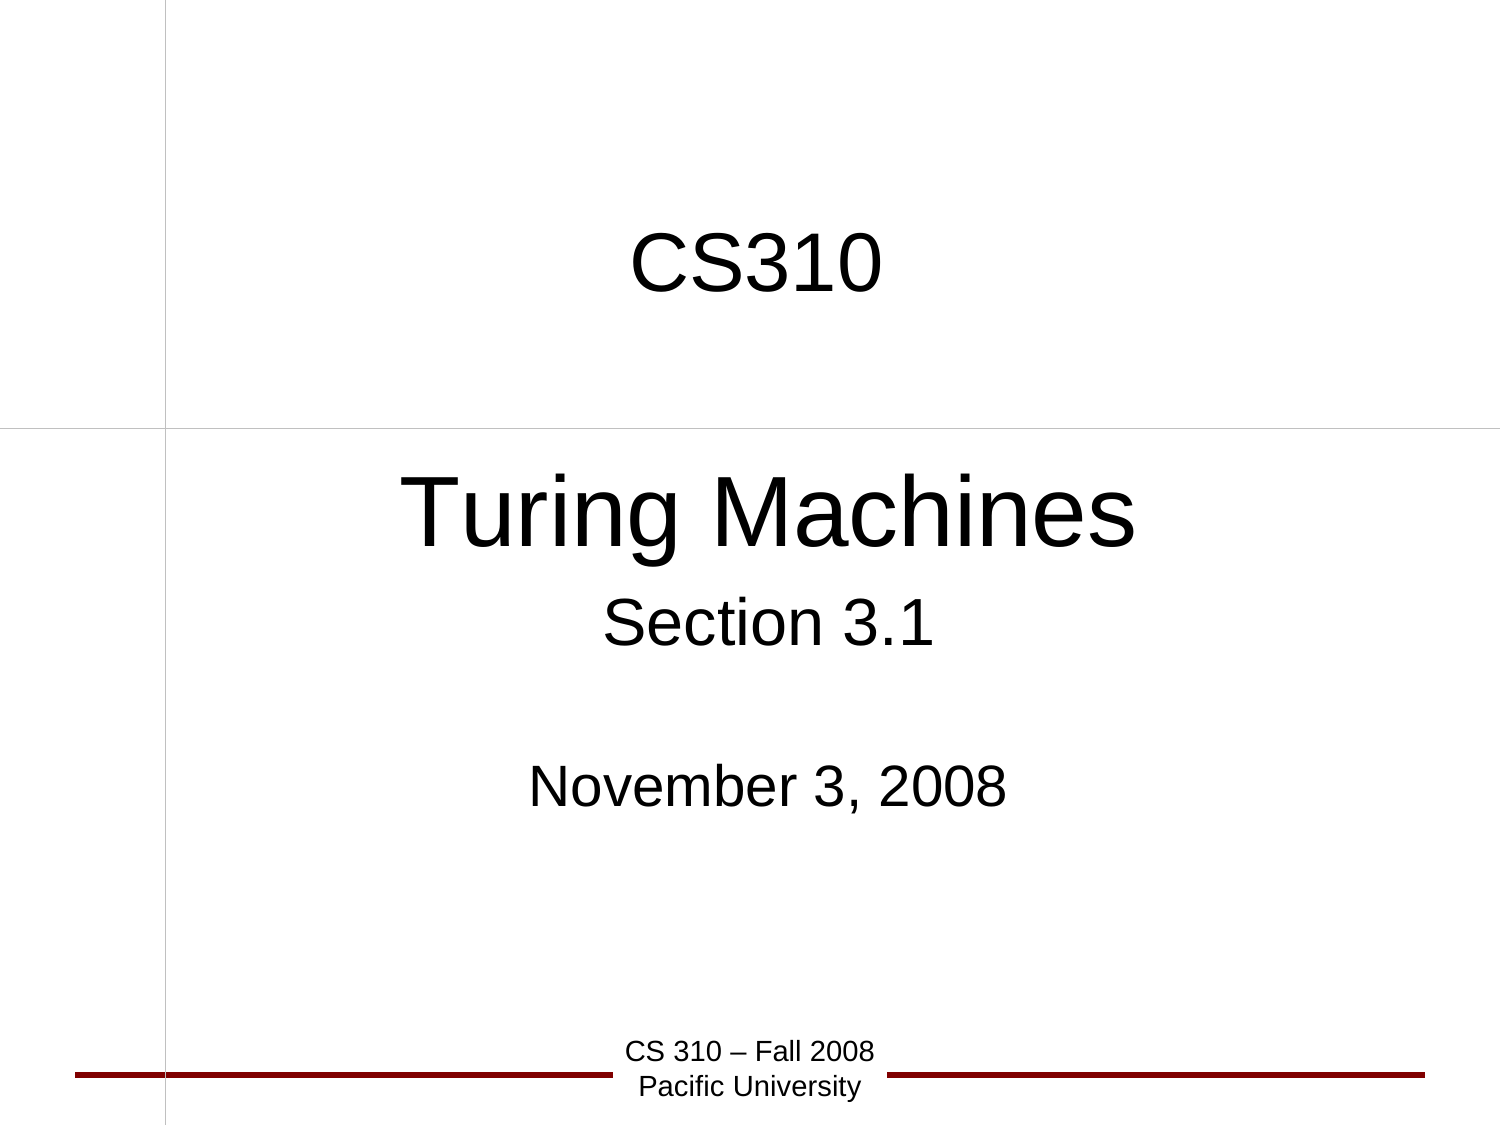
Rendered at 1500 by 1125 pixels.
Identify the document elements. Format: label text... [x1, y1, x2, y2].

subtitle Turing Machines Section 3.1 November 3, 2008 [99, 448, 1438, 1062]
title CS310 [125, 87, 1388, 438]
